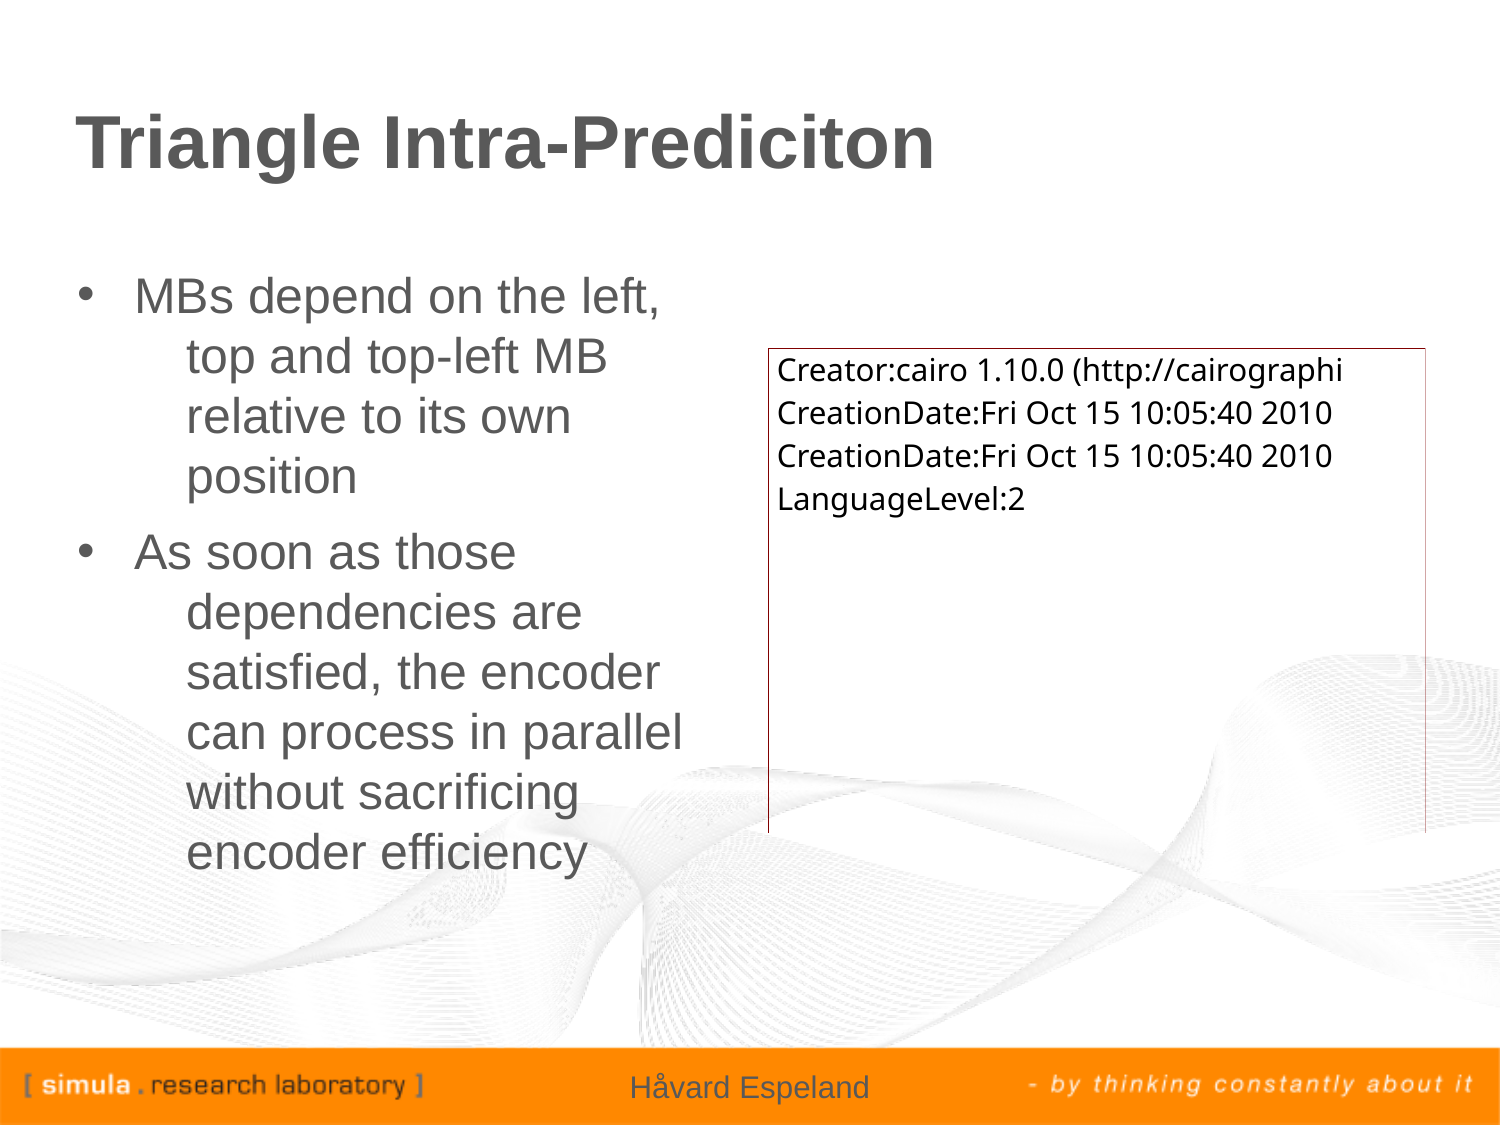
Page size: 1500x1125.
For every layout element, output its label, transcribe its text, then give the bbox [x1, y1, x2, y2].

title Triangle Intra-Prediciton [75, 44, 1425, 233]
list MBs depend on the left, top and top-left MB relative to its own position As soon as those dependencies are satisfied, the encoder can process in parallel without sacrificing encoder efficiency [75, 263, 734, 916]
picture [0, 345, 1500, 1125]
